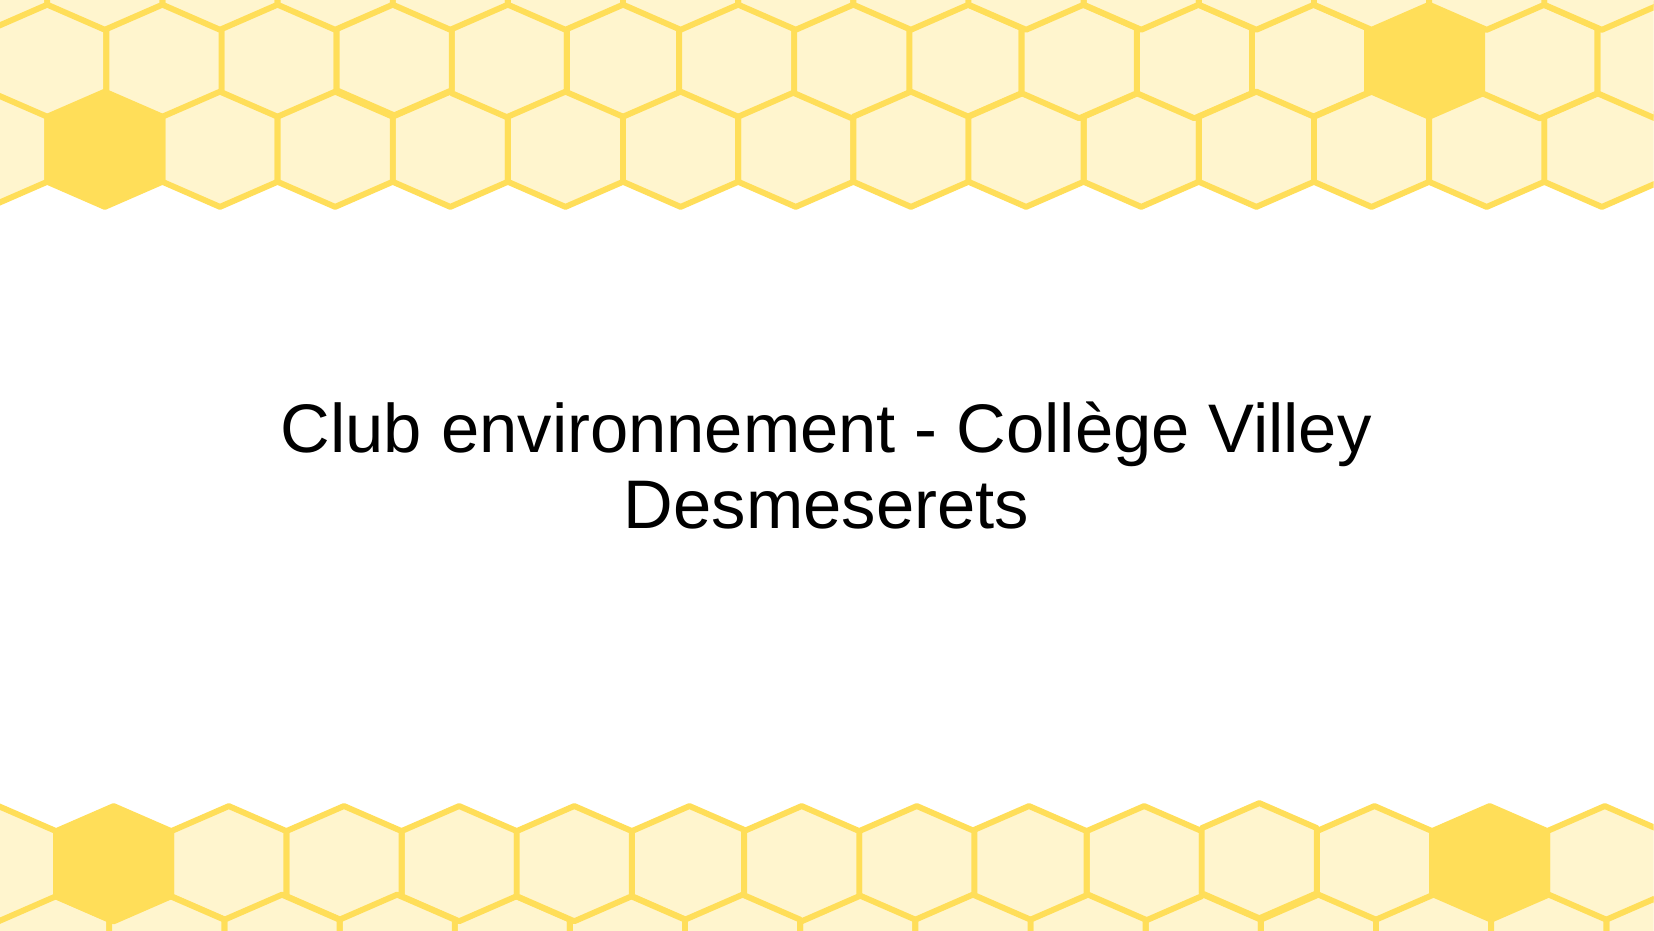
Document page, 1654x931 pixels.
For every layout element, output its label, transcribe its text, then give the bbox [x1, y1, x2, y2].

title Club environnement - Collège Villey Desmeserets [88, 82, 1565, 774]
